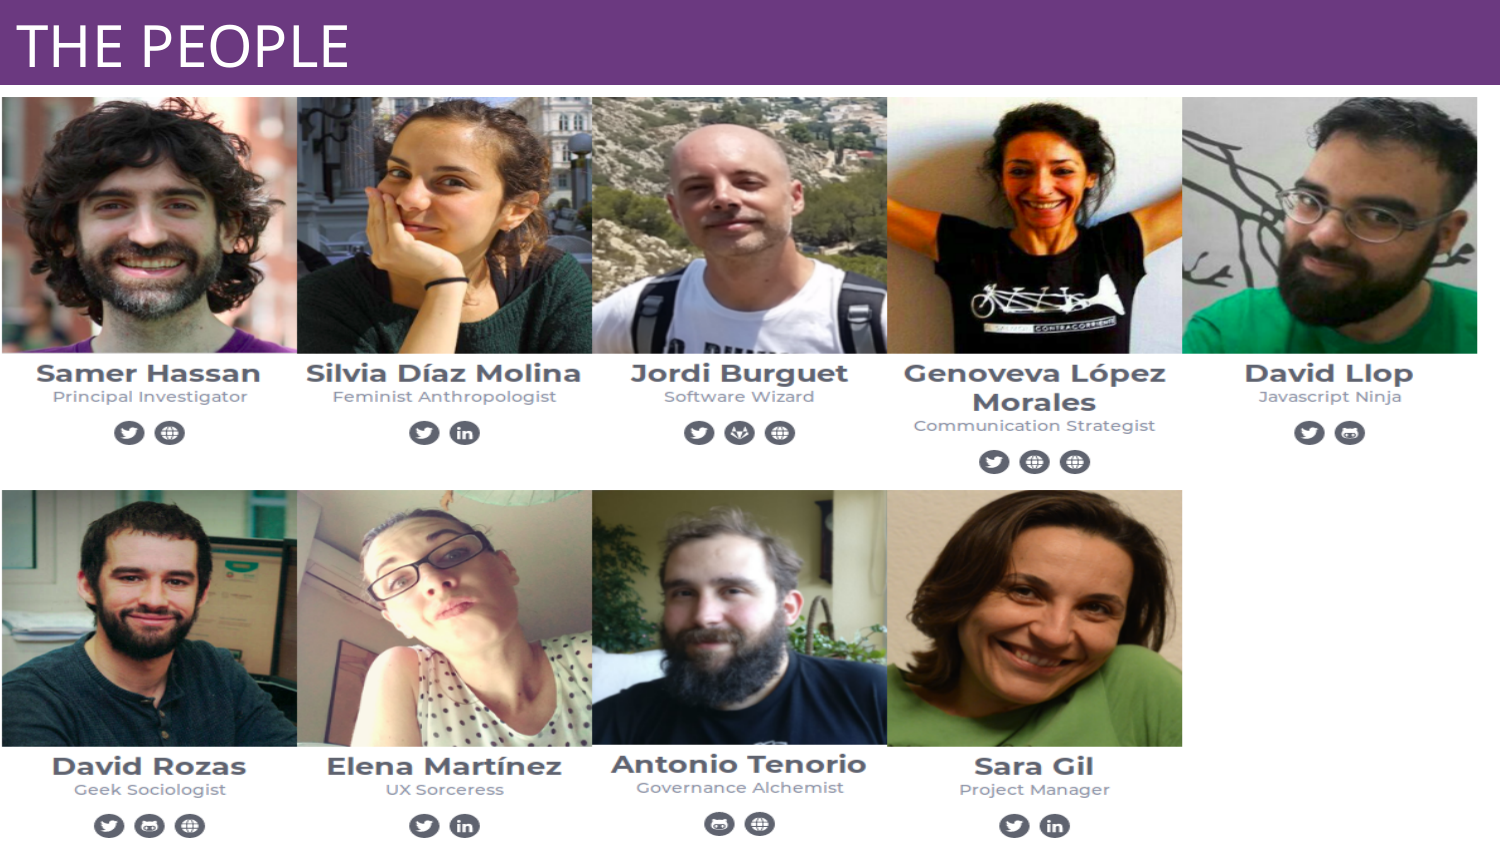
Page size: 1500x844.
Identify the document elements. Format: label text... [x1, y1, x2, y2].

title THE PEOPLE [1, 0, 1391, 85]
picture [0, 85, 1500, 844]
